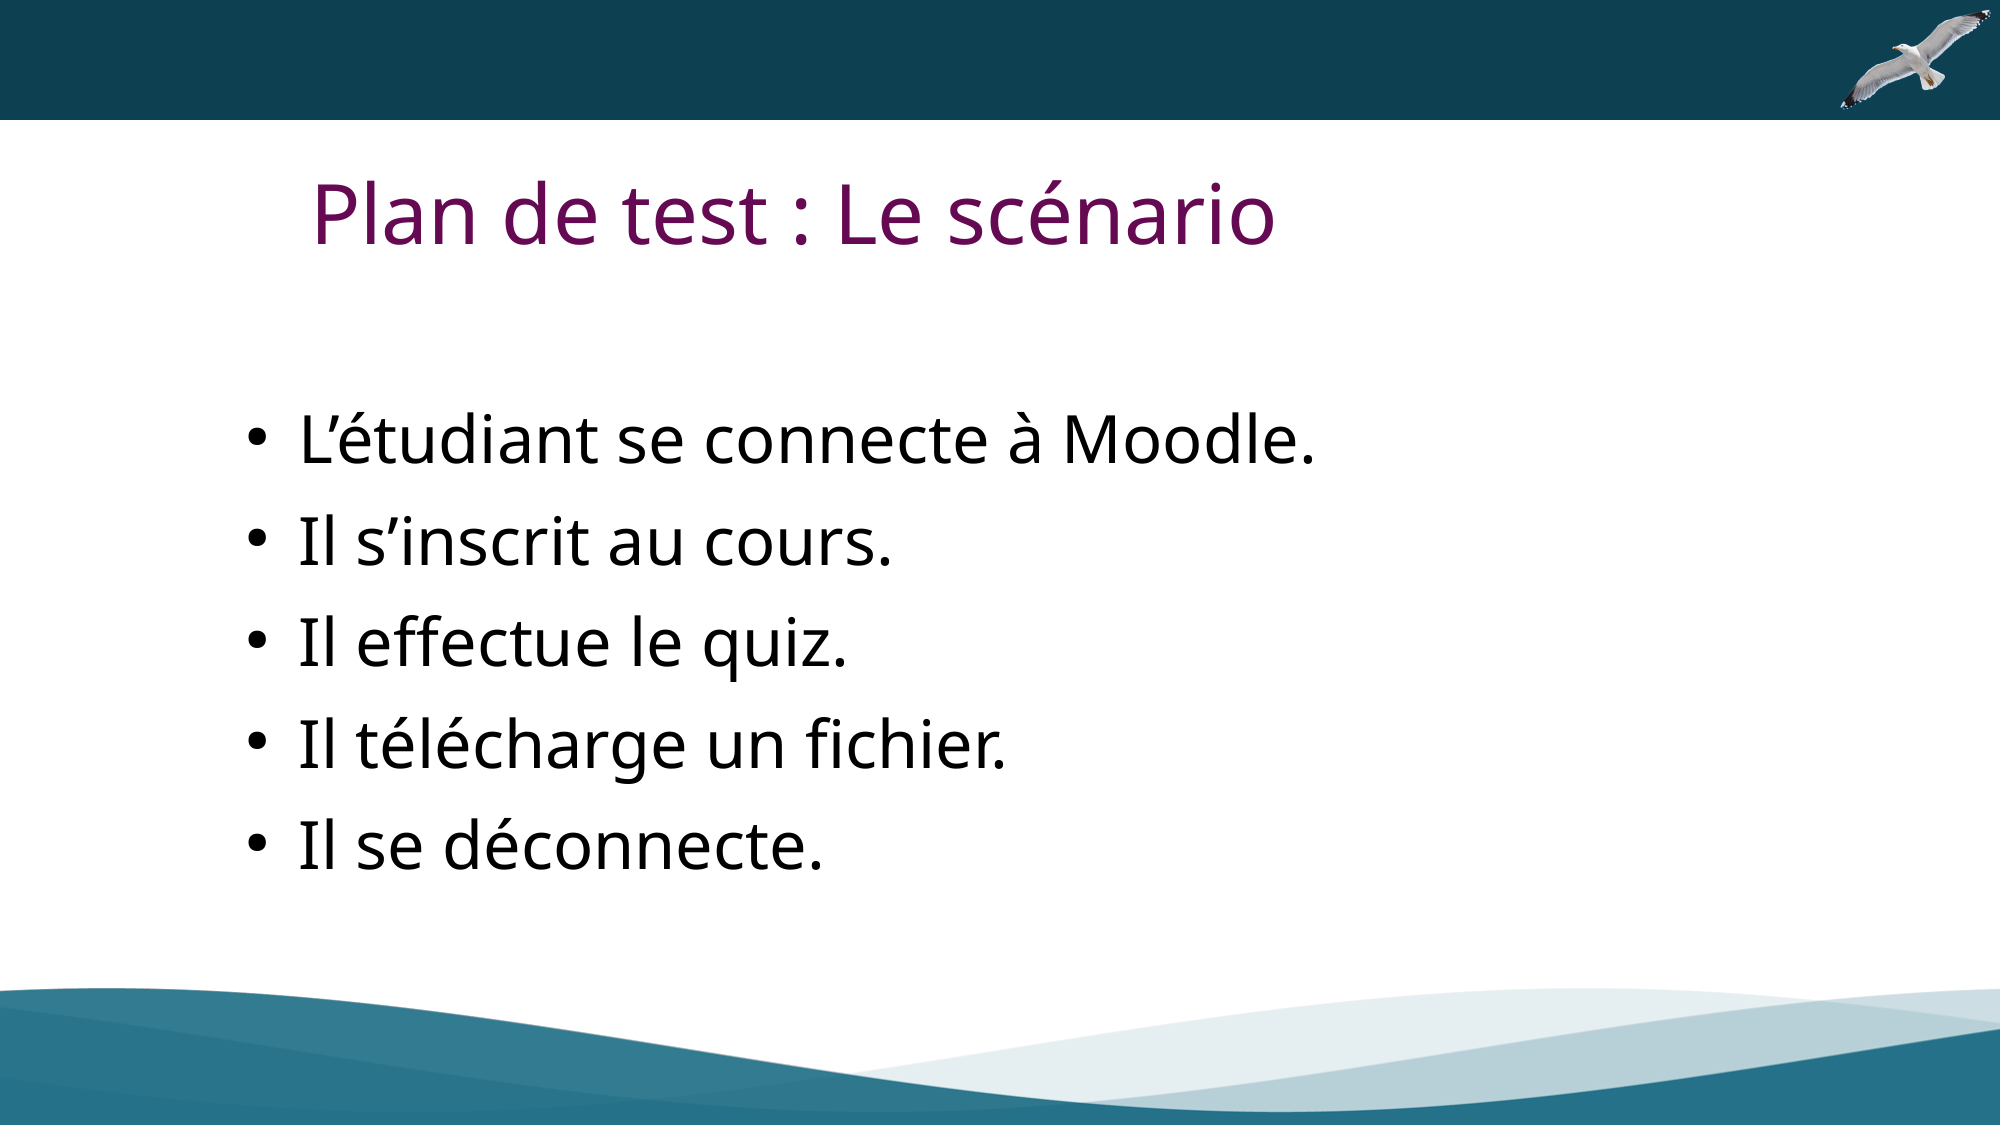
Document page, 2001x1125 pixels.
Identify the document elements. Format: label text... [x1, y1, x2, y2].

list L’étudiant se connecte à Moodle. Il s’inscrit au cours. Il effectue le quiz. Il télécharge un fichier. Il se déconnecte. [212, 398, 1436, 892]
picture [0, 974, 2000, 1125]
picture [1820, 0, 2000, 120]
list Plan de test : Le scénario [224, 165, 1695, 297]
